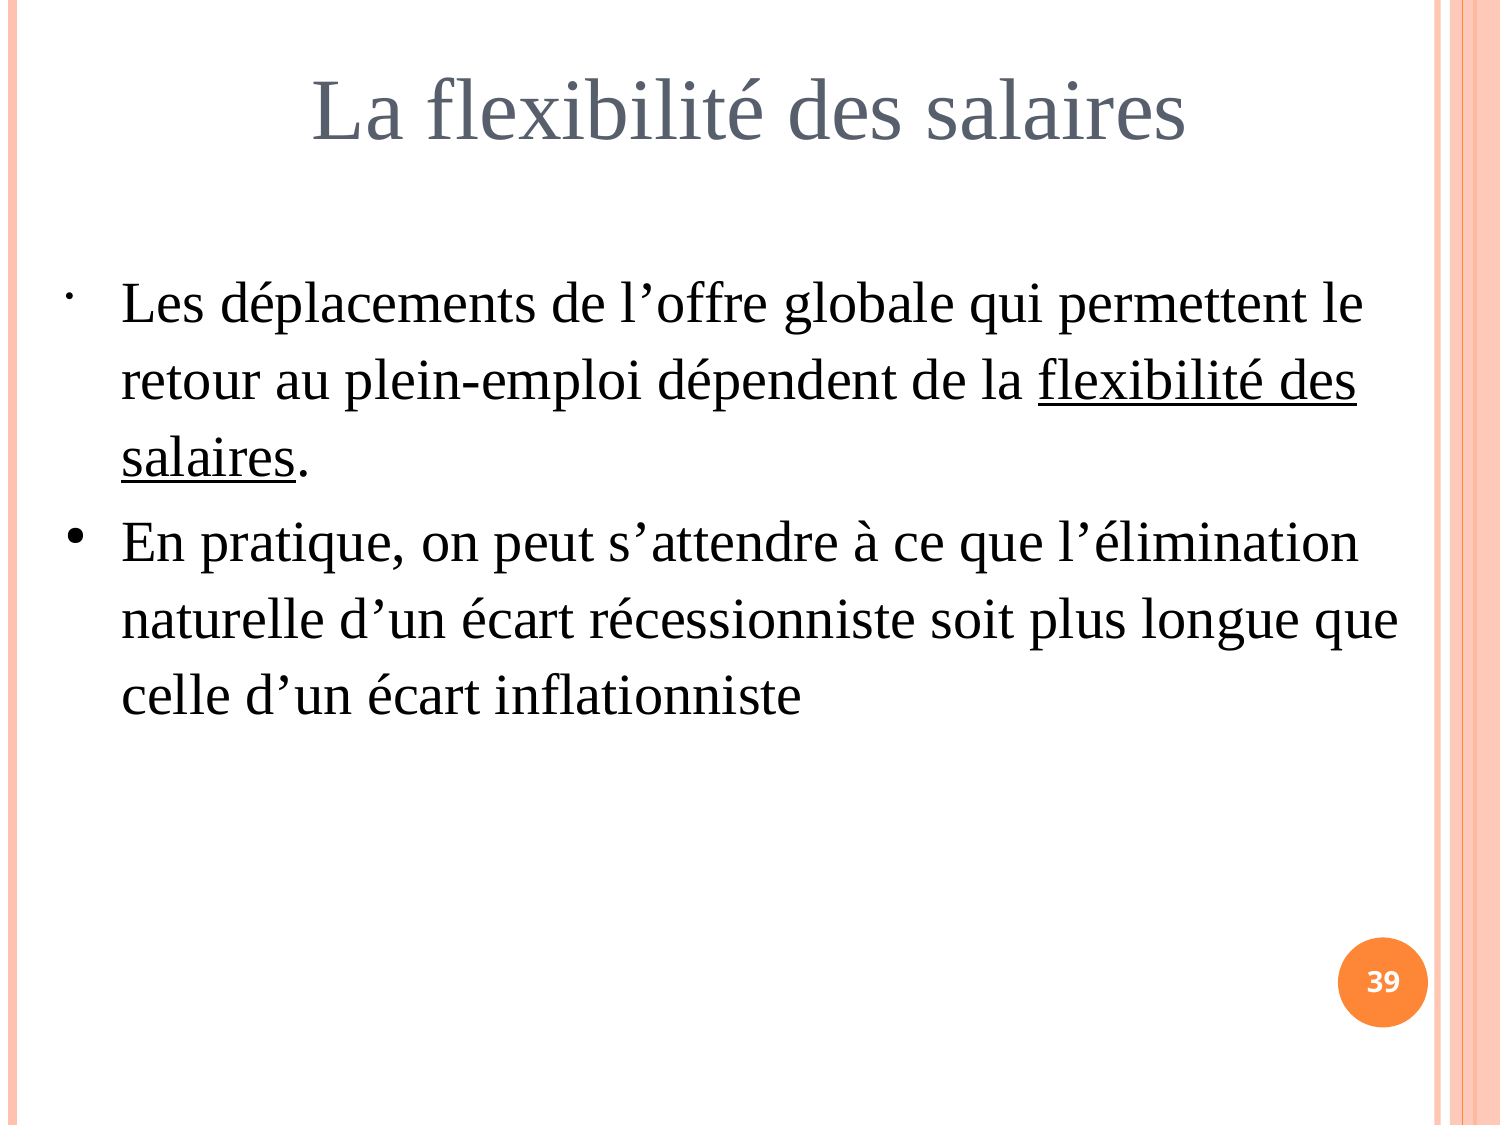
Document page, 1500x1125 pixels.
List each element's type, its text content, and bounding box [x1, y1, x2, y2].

text_box Les déplacements de l’offre globale qui permettent le retour au plein-emploi dépendent de la flexibilité des salaires. En pratique, on peut s’attendre à ce que l’élimination naturelle d’un écart récessionniste soit plus longue que celle d’un écart inflationniste [49, 249, 1463, 1088]
text_box La flexibilité des salaires [0, 37, 1500, 185]
